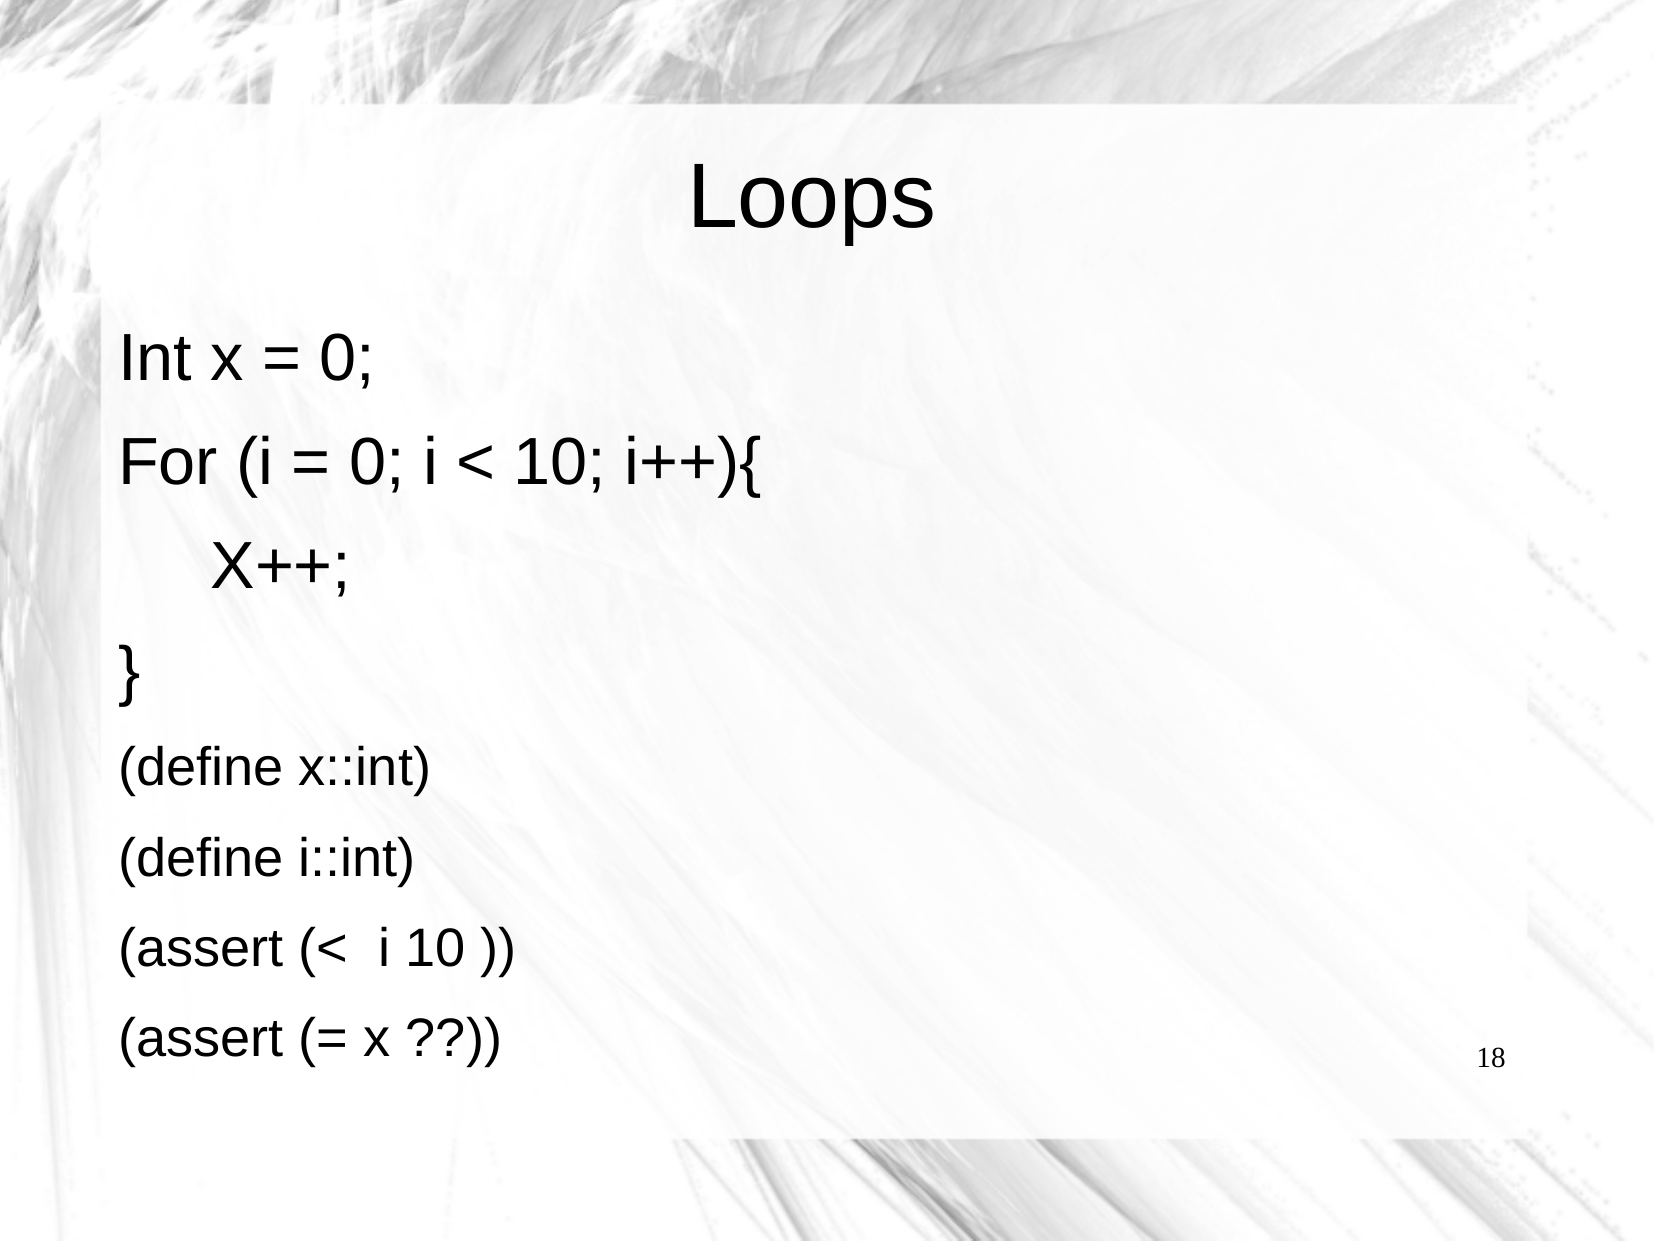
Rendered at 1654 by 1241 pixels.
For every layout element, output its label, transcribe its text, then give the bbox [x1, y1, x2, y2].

list Int x = 0; For (i = 0; i < 10; i++){ X++; } (define x::int) (define i::int) (assert (< i 10 )) (assert (= x ??)) [118, 319, 1571, 1172]
picture [0, 0, 1654, 1241]
title Loops [118, 112, 1506, 281]
